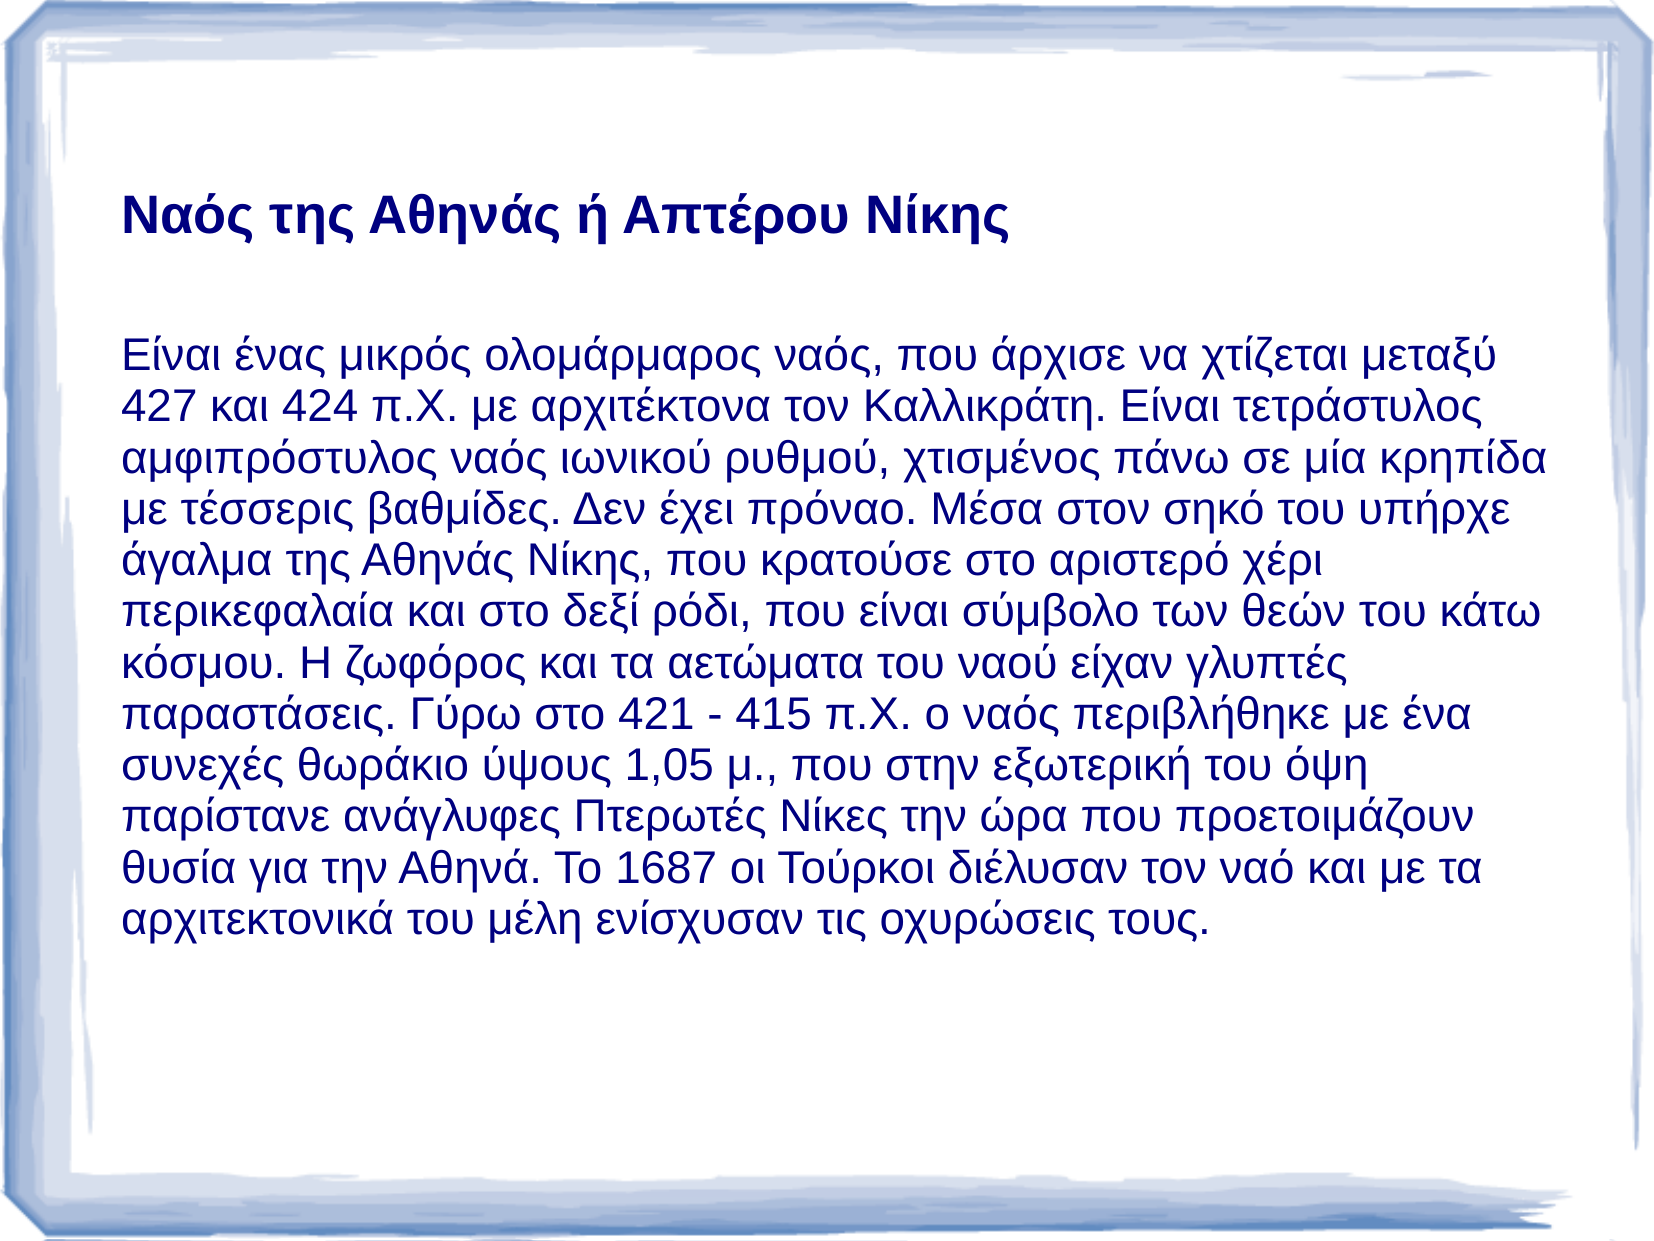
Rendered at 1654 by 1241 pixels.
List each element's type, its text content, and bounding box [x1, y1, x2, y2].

picture [0, 0, 1654, 1241]
text_box Ναός της Αθηνάς ή Απτέρου Νίκης Είναι ένας μικρός ολομάρμαρος ναός, που άρχισε να χτίζεται μεταξύ 427 και 424 π.Χ. με αρχιτέκτονα τον Καλλικράτη. Είναι τετράστυλος αμφιπρόστυλος ναός ιωνικού ρυθμού, χτισμένος πάνω σε μία κρηπίδα με τέσσερις βαθμίδες. Δεν έχει πρόναο. Μέσα στον σηκό του υπήρχε άγαλμα της Αθηνάς Νίκης, που κρατούσε στο αριστερό χέρι περικεφαλαία και στο δεξί ρόδι, που είναι σύμβολο των θεών του κάτω κόσμου. Η ζωφόρος και τα αετώματα του ναού είχαν γλυπτές παραστάσεις. Γύρω στο 421 - 415 π.Χ. ο ναός περιβλήθηκε με ένα συνεχές θωράκιο ύψους 1,05 μ., που στην εξωτερική του όψη παρίστανε ανάγλυφες Πτερωτές Νίκες την ώρα που προετοιμάζουν θυσία για την Αθηνά. Το 1687 οι Τούρκοι διέλυσαν τον ναό και με τα αρχιτεκτονικά του μέλη ενίσχυσαν τις οχυρώσεις τους. [106, 177, 1583, 1087]
